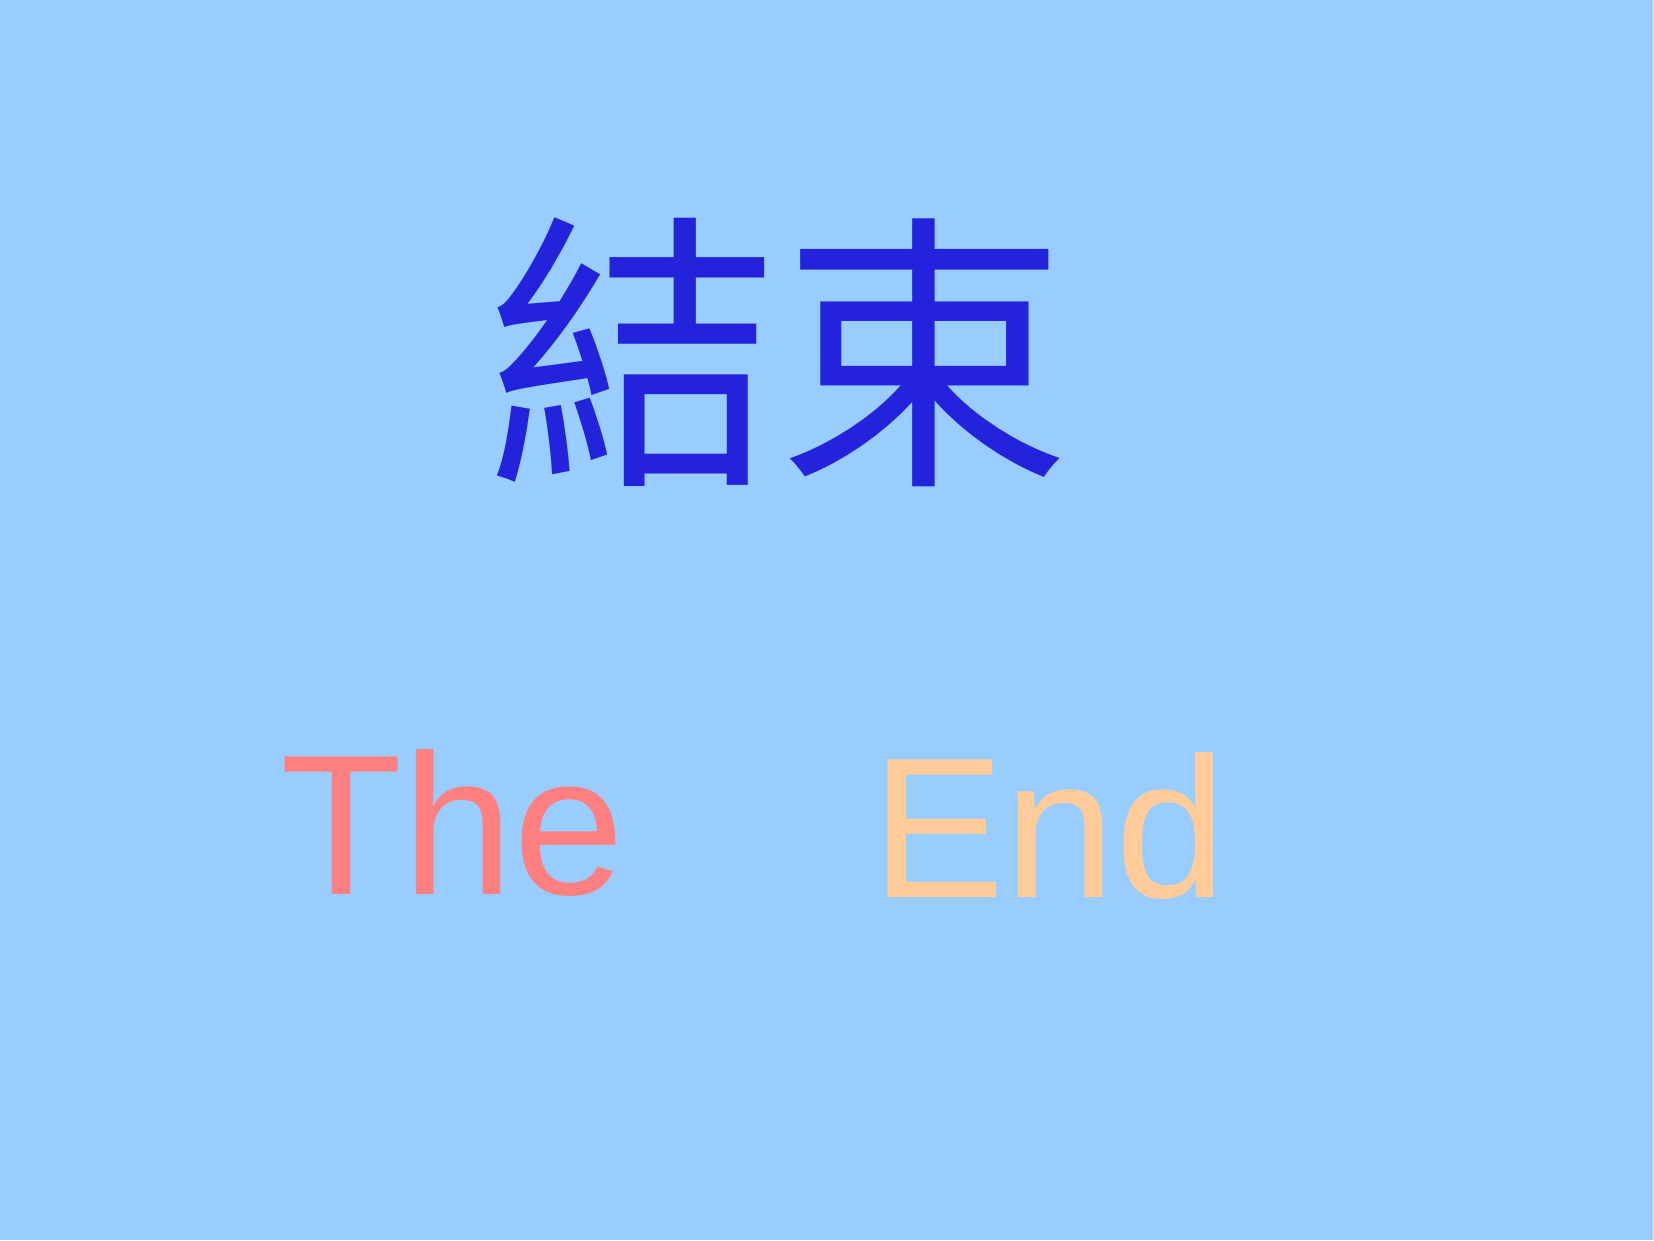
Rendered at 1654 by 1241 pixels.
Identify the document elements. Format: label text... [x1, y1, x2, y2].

text_box End [856, 708, 1654, 948]
text_box 結束 [472, 118, 1123, 483]
text_box The [265, 706, 650, 945]
